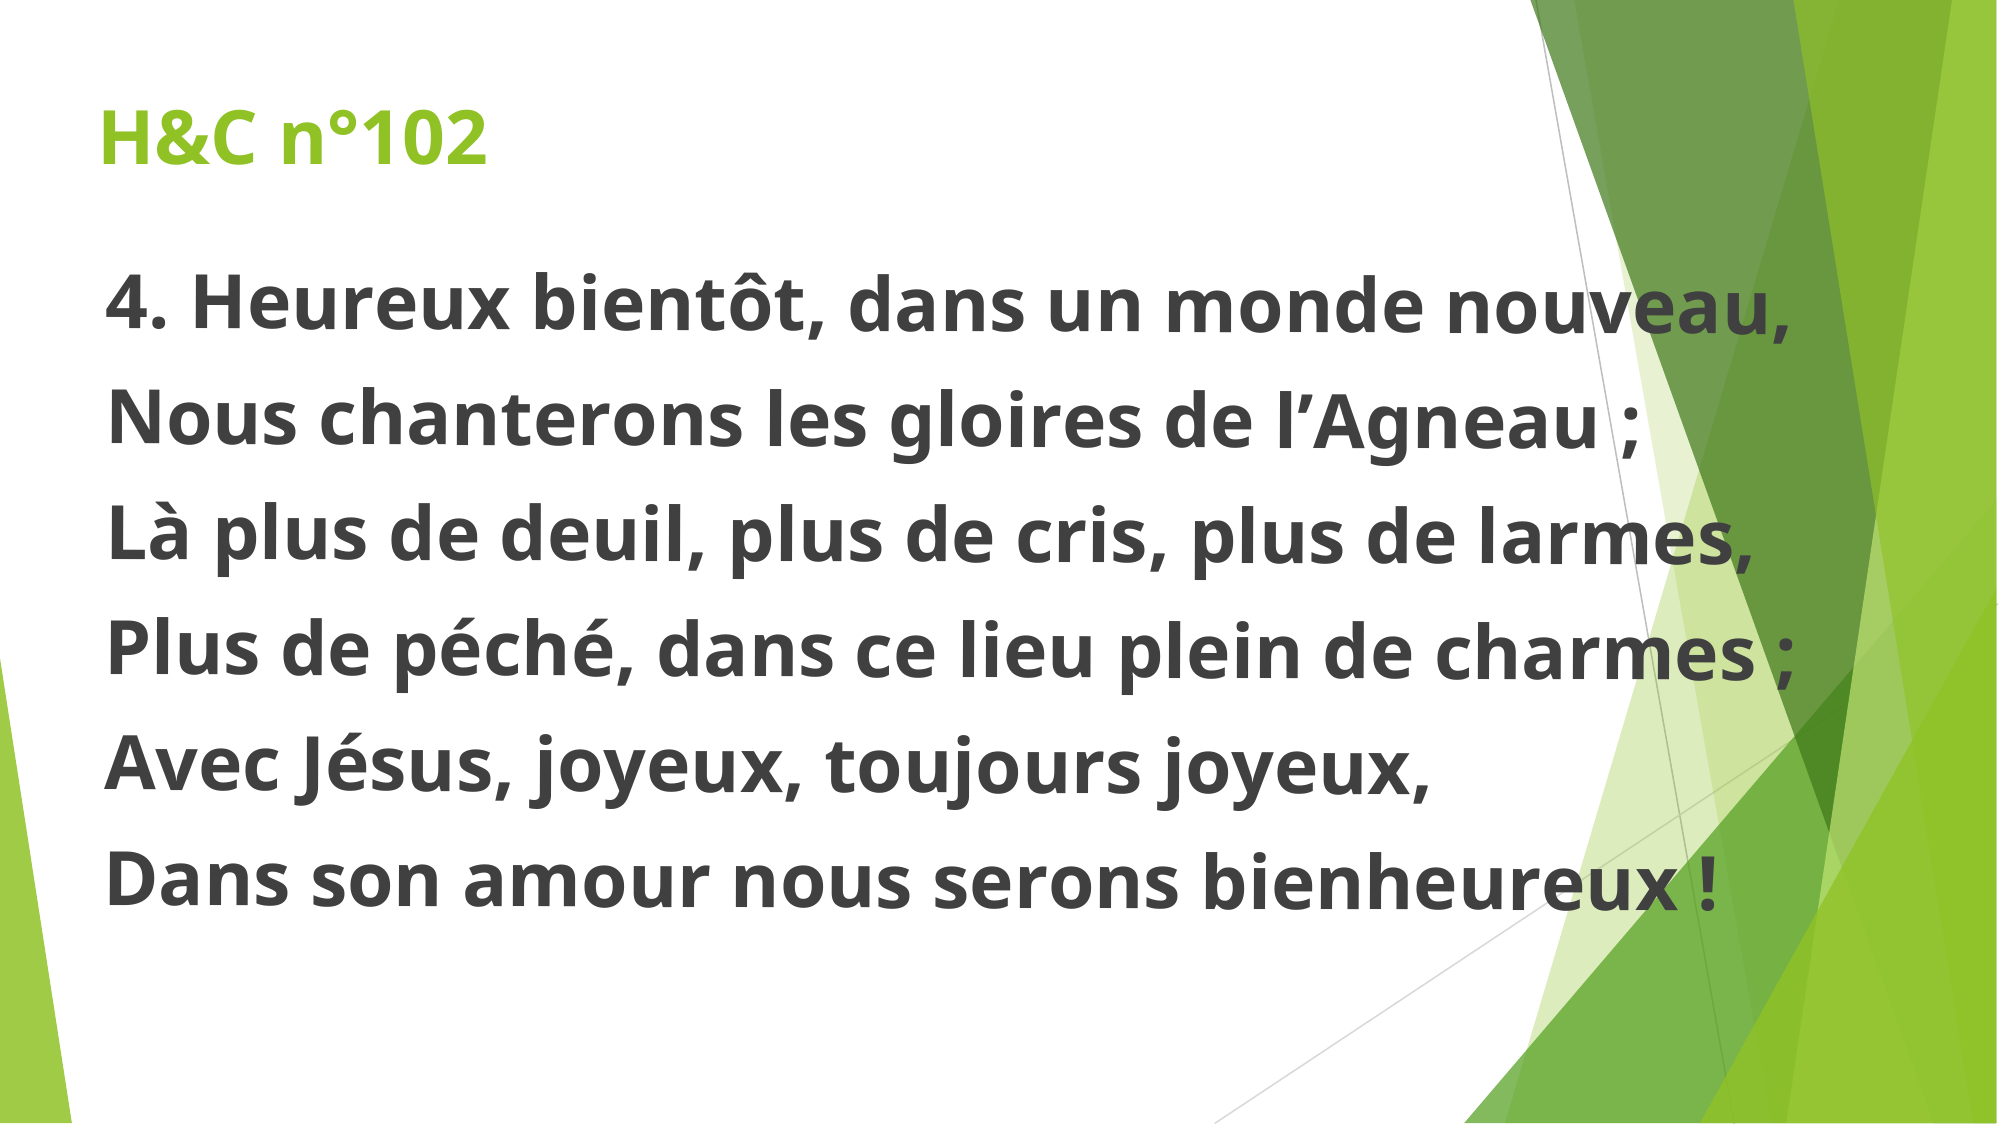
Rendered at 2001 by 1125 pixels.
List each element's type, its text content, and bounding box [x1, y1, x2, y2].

text_box H&C n°102 [82, 82, 697, 189]
text_box 4. Heureux bientôt, dans un monde nouveau, Nous chanterons les gloires de l’Agneau ; Là plus de deuil, plus de cris, plus de larmes, Plus de péché, dans ce lieu plein de charmes ; Avec Jésus, joyeux, toujours joyeux, Dans son amour nous serons bienheureux ! [88, 232, 1958, 1086]
